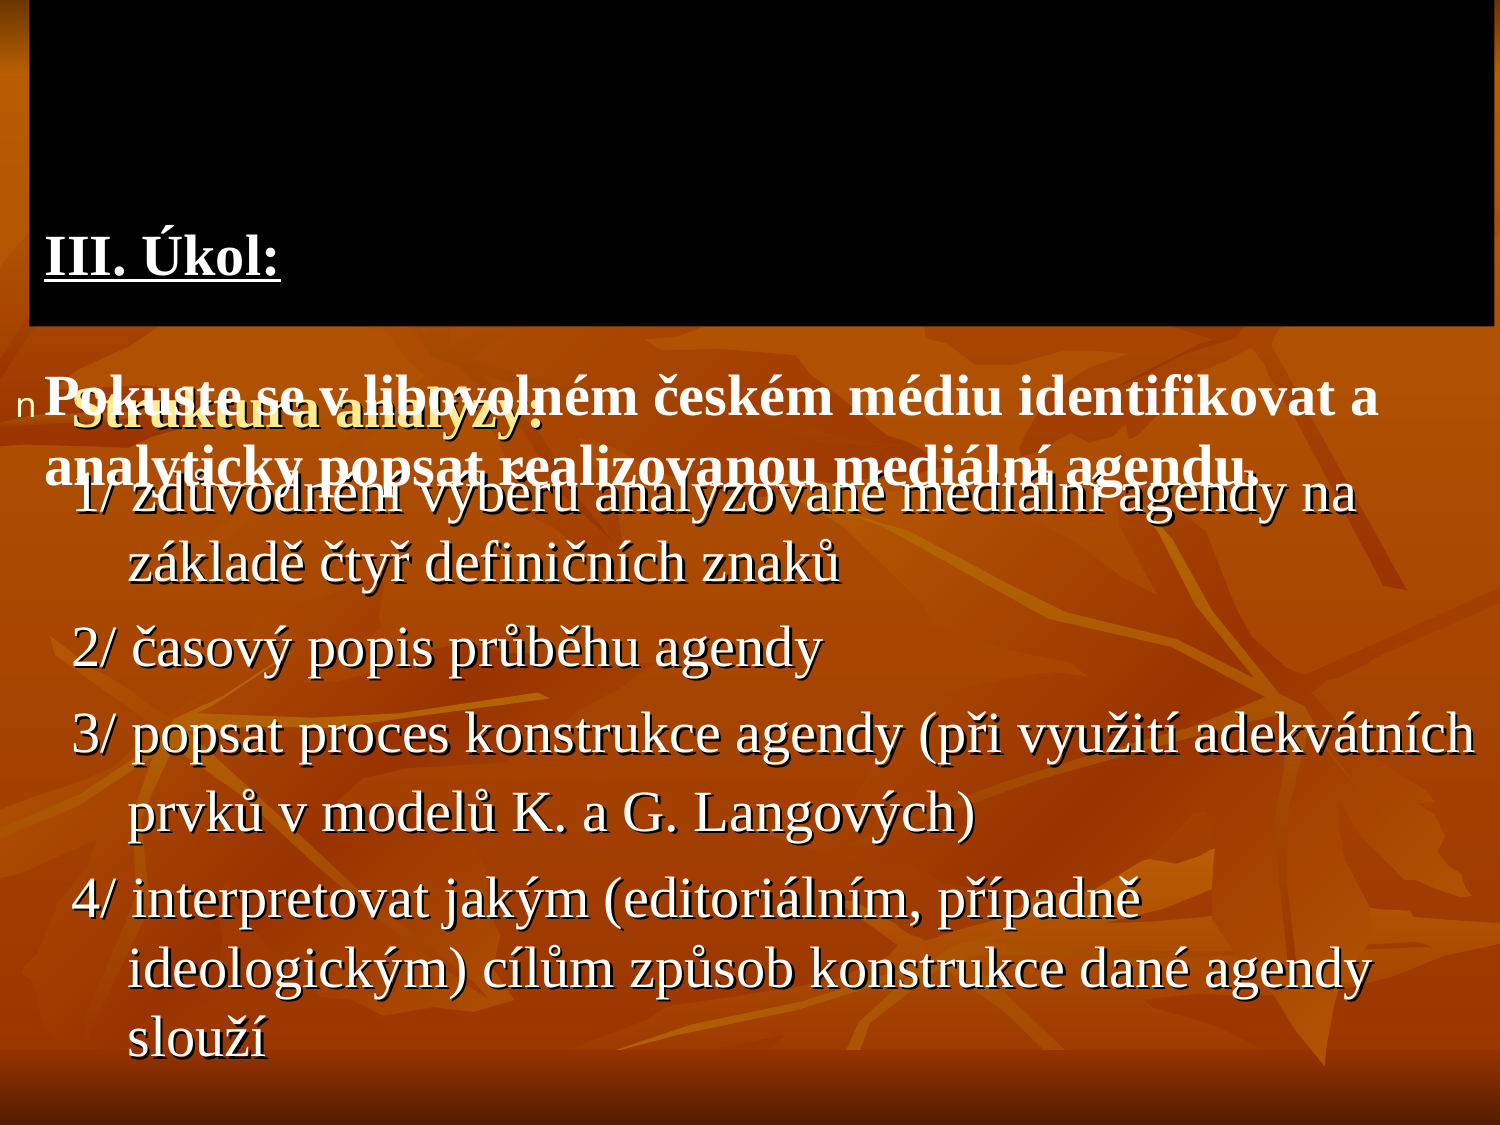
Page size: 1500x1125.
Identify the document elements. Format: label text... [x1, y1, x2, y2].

list Struktura analýzy: 1/ zdůvodnění výběru analyzované mediální agendy na základě čtyř definičních znaků 2/ časový popis průběhu agendy 3/ popsat proces konstrukce agendy (při využití adekvátních prvků v modelů K. a G. Langových) 4/ interpretovat jakým (editoriálním, případně ideologickým) cílům způsob konstrukce dané agendy slouží [0, 361, 1500, 1125]
title III. Úkol: Pokuste se v libovolném českém médiu identifikovat a analyticky popsat realizovanou mediální agendu. [29, 0, 1495, 327]
